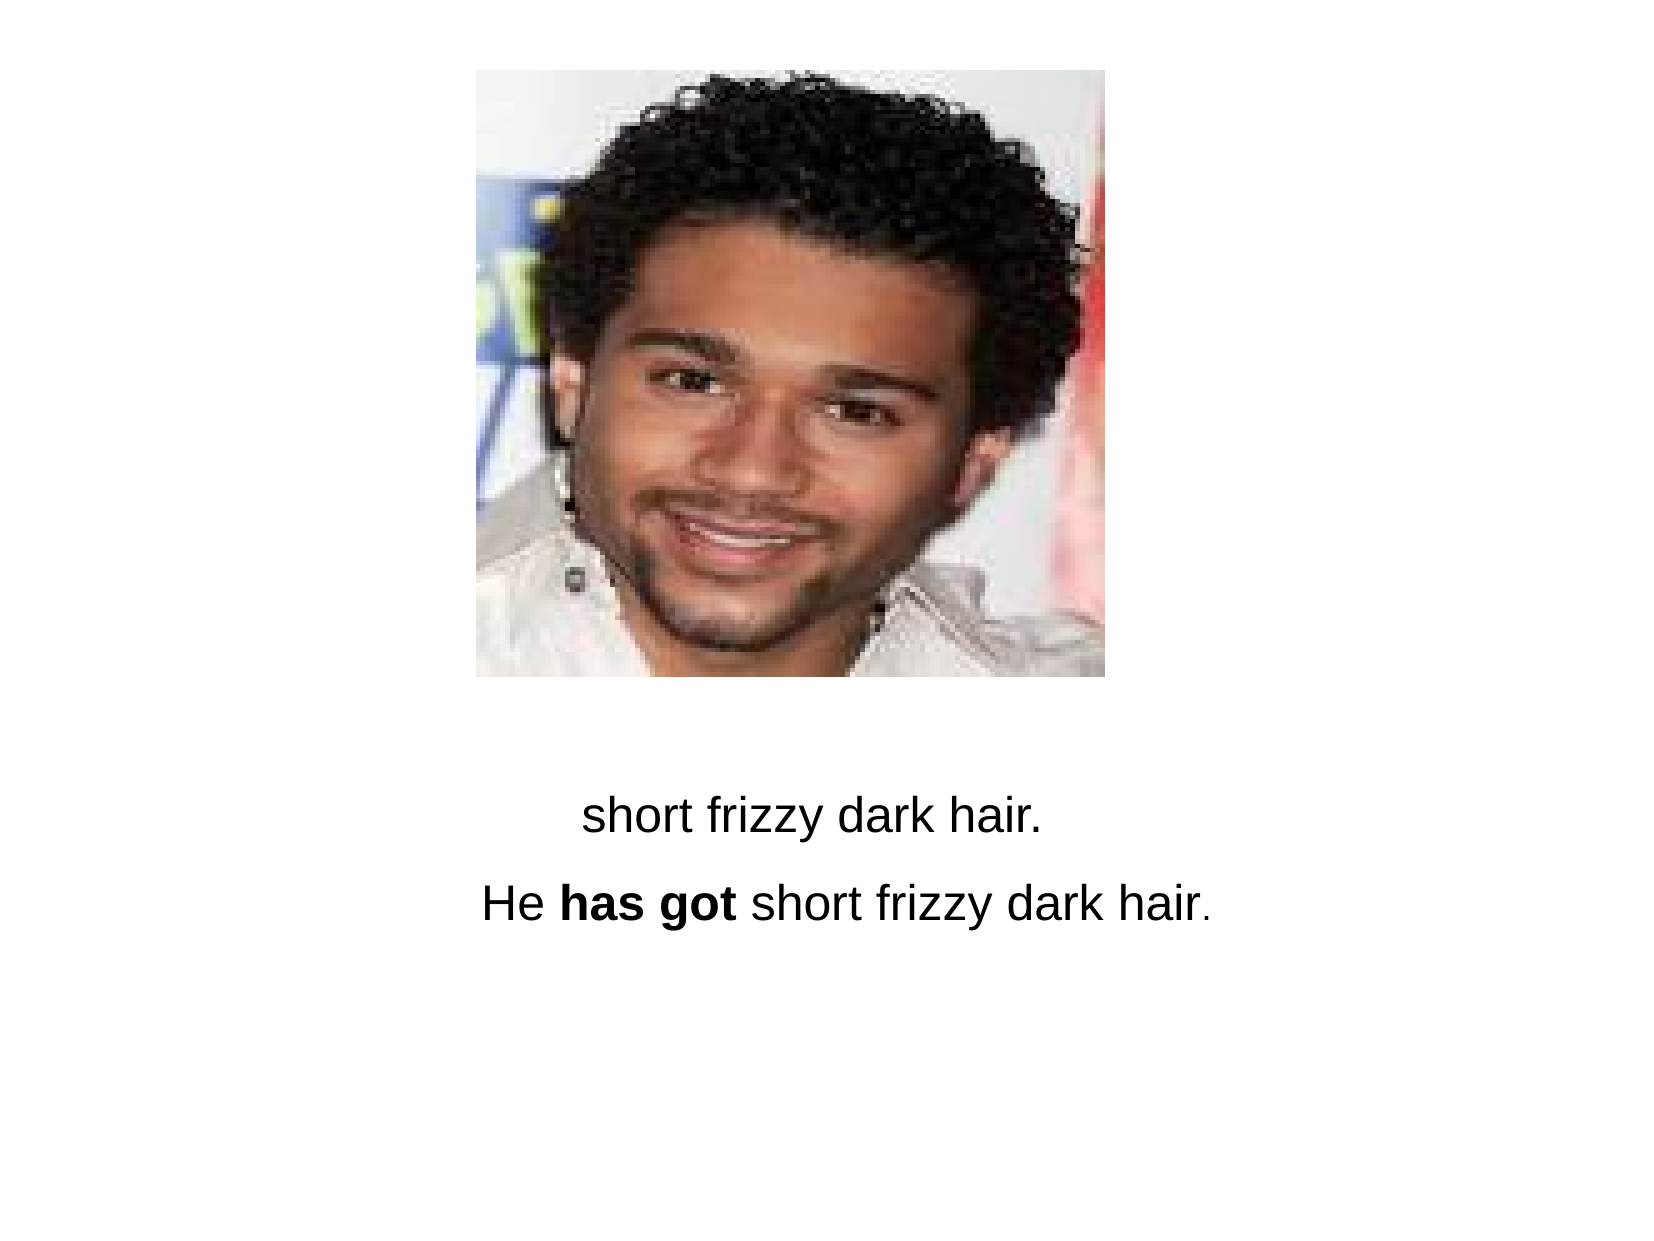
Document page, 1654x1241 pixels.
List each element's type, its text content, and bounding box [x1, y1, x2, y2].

picture [476, 70, 1105, 677]
text_box short frizzy dark hair. [566, 779, 1058, 851]
text_box He has got short frizzy dark hair. [466, 868, 1226, 939]
